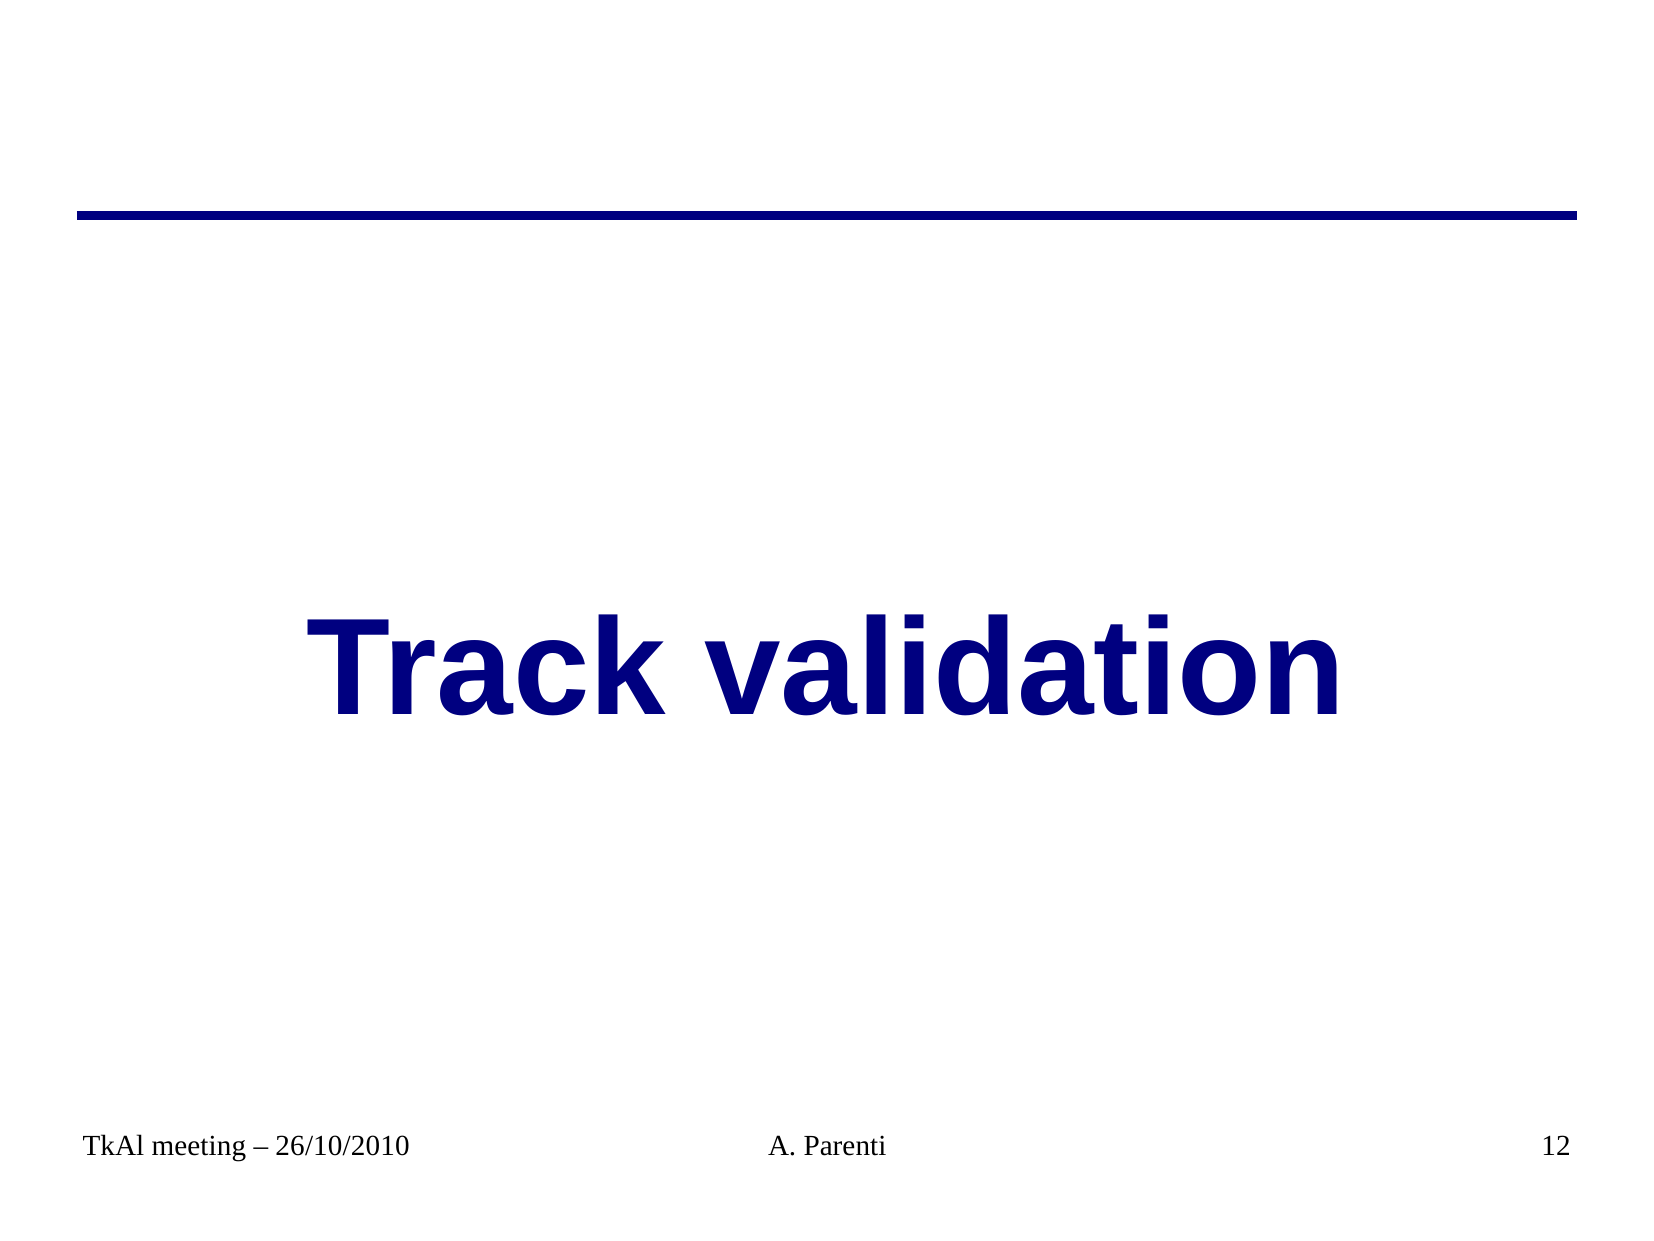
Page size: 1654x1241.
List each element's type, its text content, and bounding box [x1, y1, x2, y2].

subtitle Track validation [82, 232, 1571, 1102]
